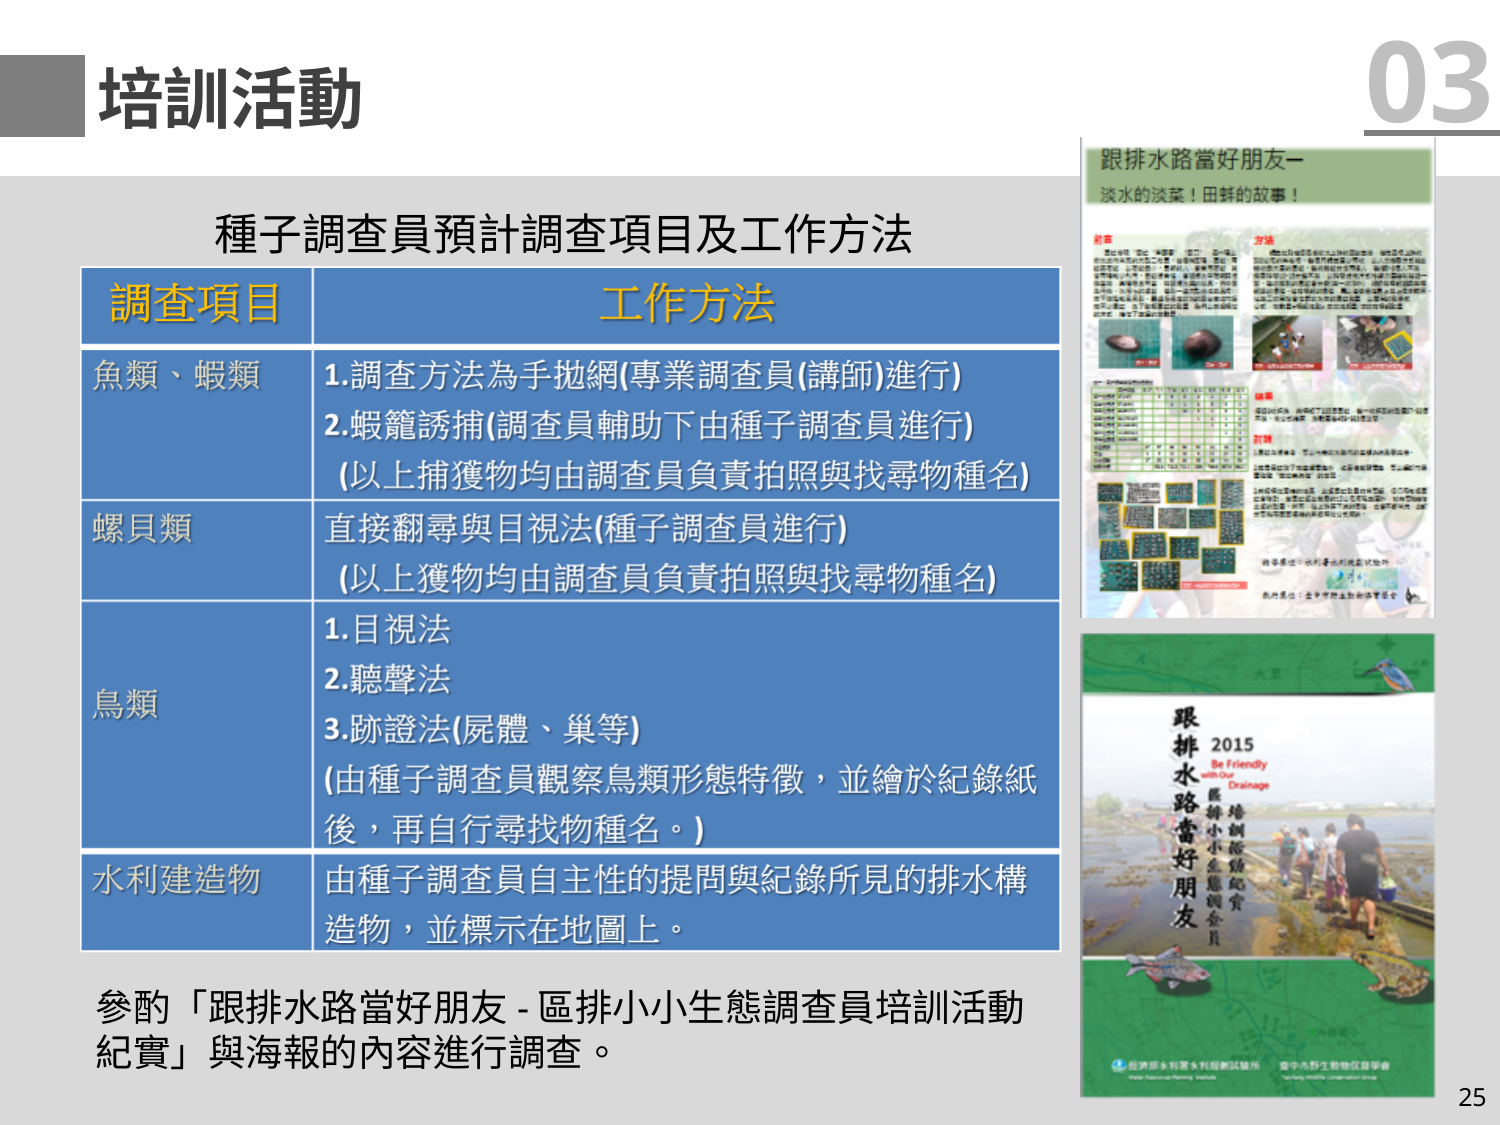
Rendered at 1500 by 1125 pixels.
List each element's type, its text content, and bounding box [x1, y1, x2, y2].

text_box 參酌「跟排水路當好朋友-區排小小生態調查員培訓活動 紀實」與海報的內容進行調查。 [81, 976, 1080, 1081]
text_box [0, 177, 1500, 1125]
text_box 25 [1443, 1074, 1500, 1125]
text_box 種子調查員預計調查項目及工作方法 [200, 200, 930, 267]
picture [80, 260, 1062, 973]
picture [1080, 137, 1436, 618]
title 培訓活動 [82, 49, 1426, 142]
picture [1080, 633, 1436, 1099]
